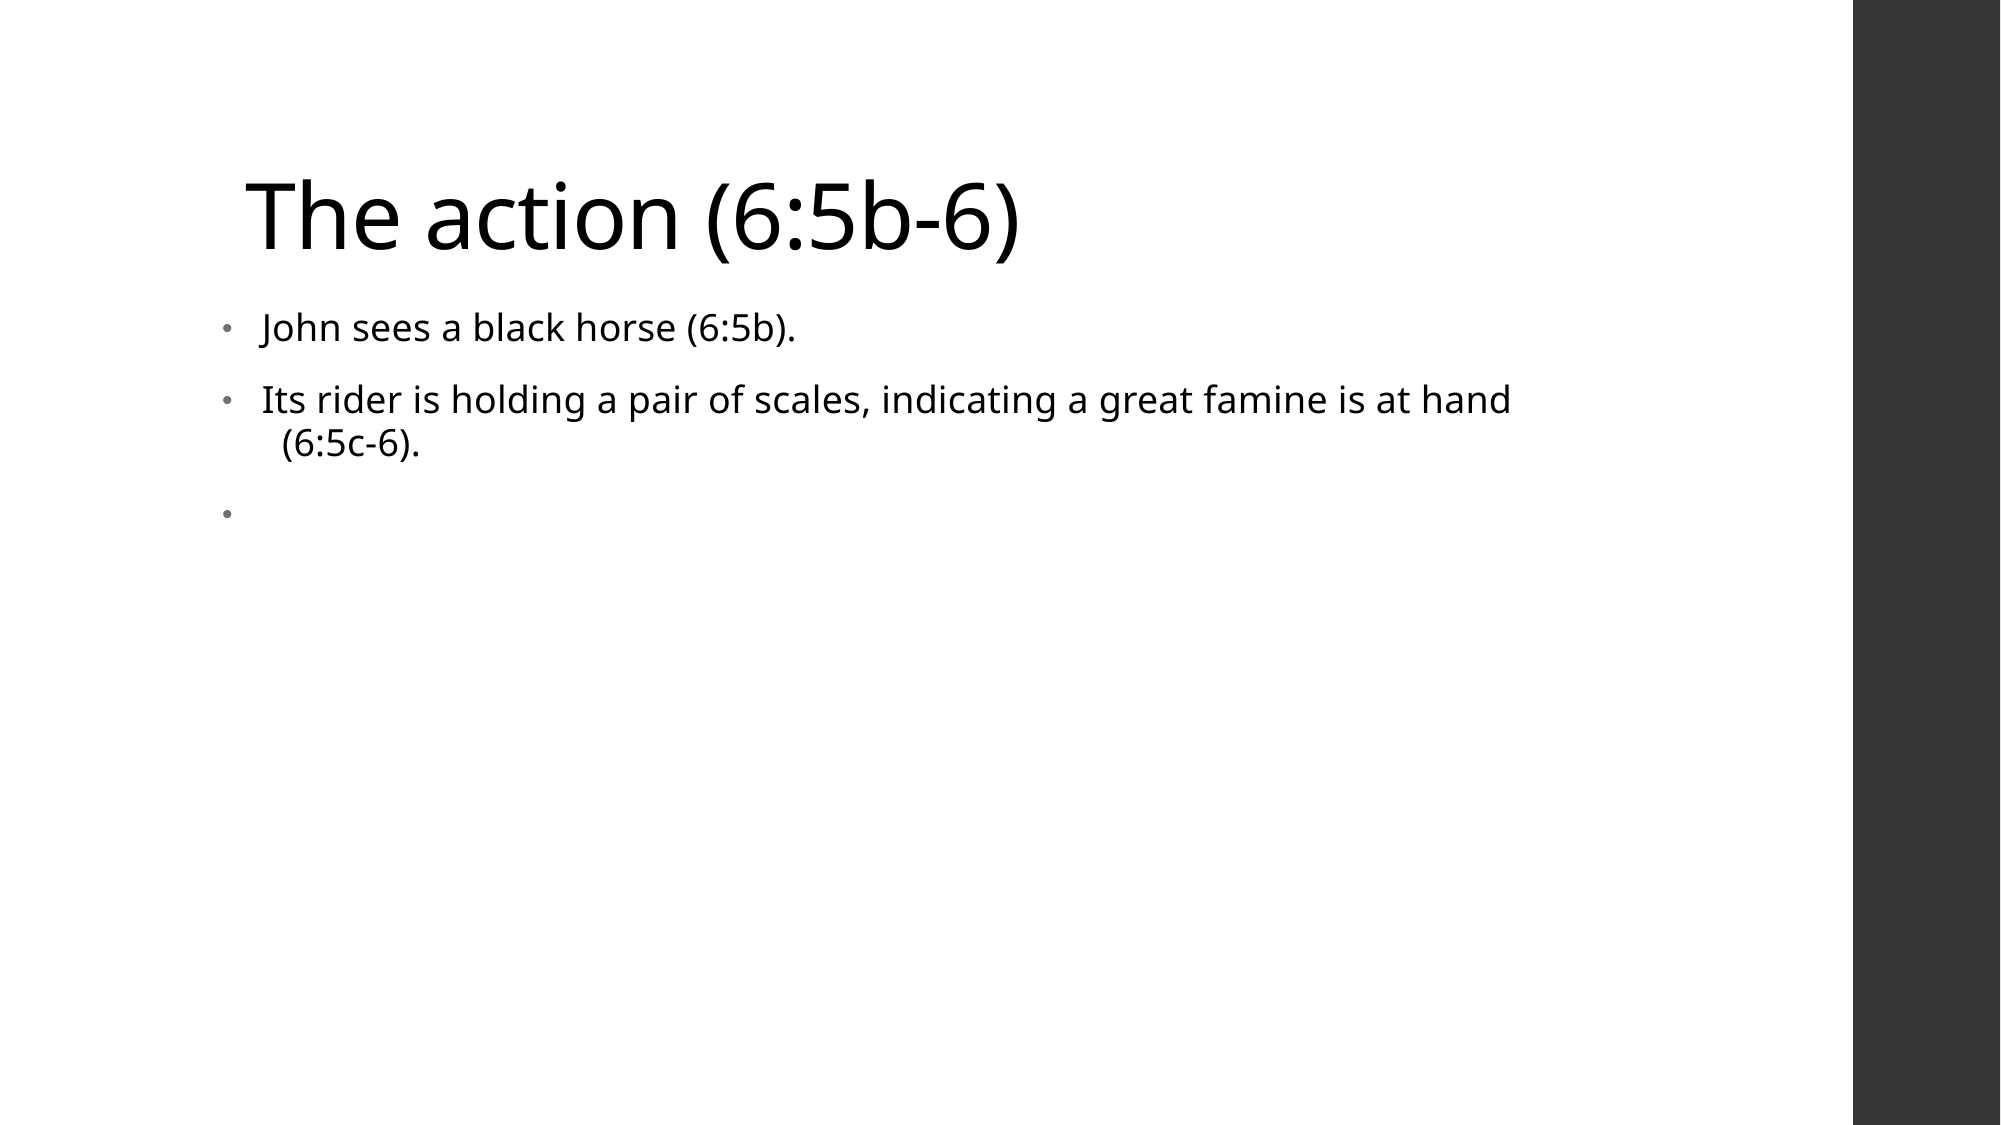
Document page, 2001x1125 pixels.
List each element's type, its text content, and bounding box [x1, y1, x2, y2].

list John sees a black horse (6:5b). Its rider is holding a pair of scales, indicating a great famine is at hand (6:5c-6). [206, 299, 1617, 1014]
title The action (6:5b-6) [206, 60, 1797, 278]
